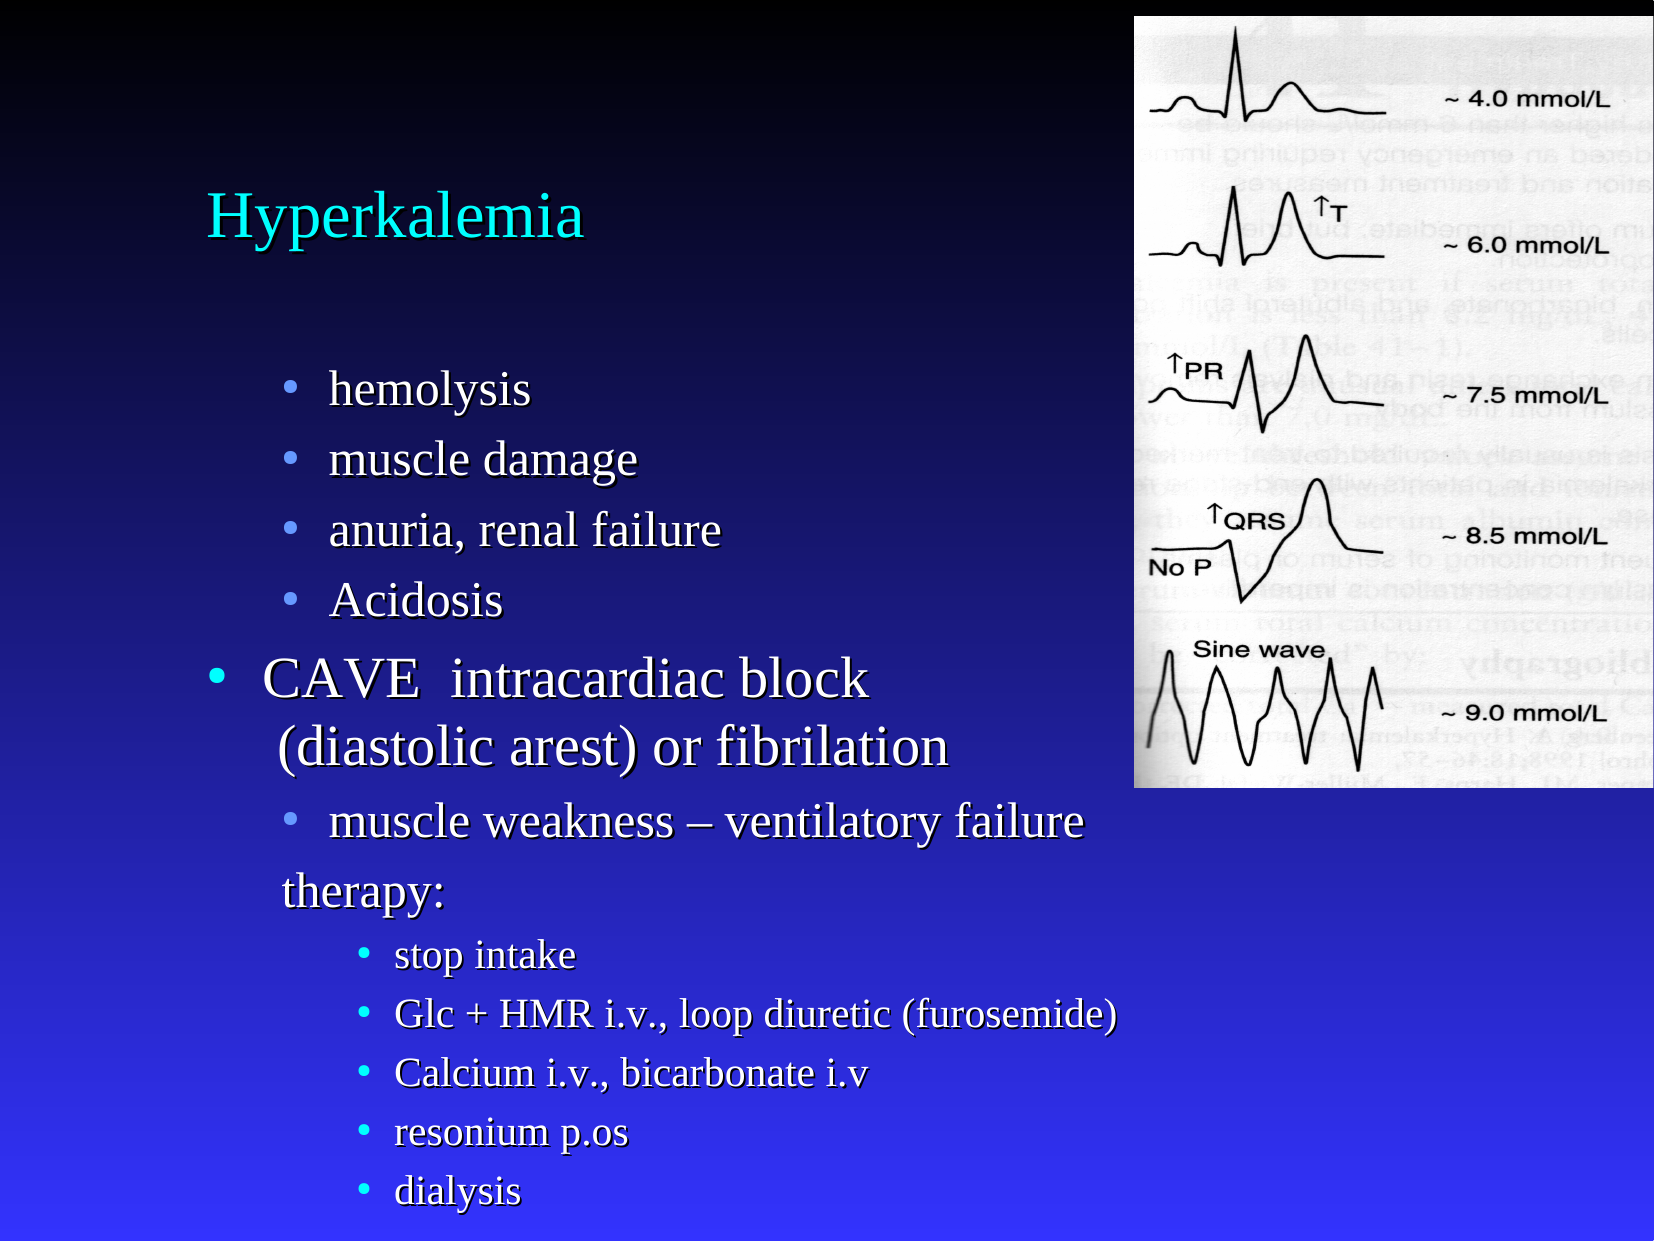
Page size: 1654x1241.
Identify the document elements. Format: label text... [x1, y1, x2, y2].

title Hyperkalemia [206, 110, 1134, 317]
picture [1134, 16, 1654, 789]
list hemolysis muscle damage anuria, renal failure Acidosis CAVE intracardiac block (diastolic arest) or fibrilation muscle weakness – ventilatory failure therapy: stop intake Glc + HMR i.v., loop diuretic (furosemide) Calcium i.v., bicarbonate i.v resonium p.os dialysis [206, 358, 1613, 1231]
